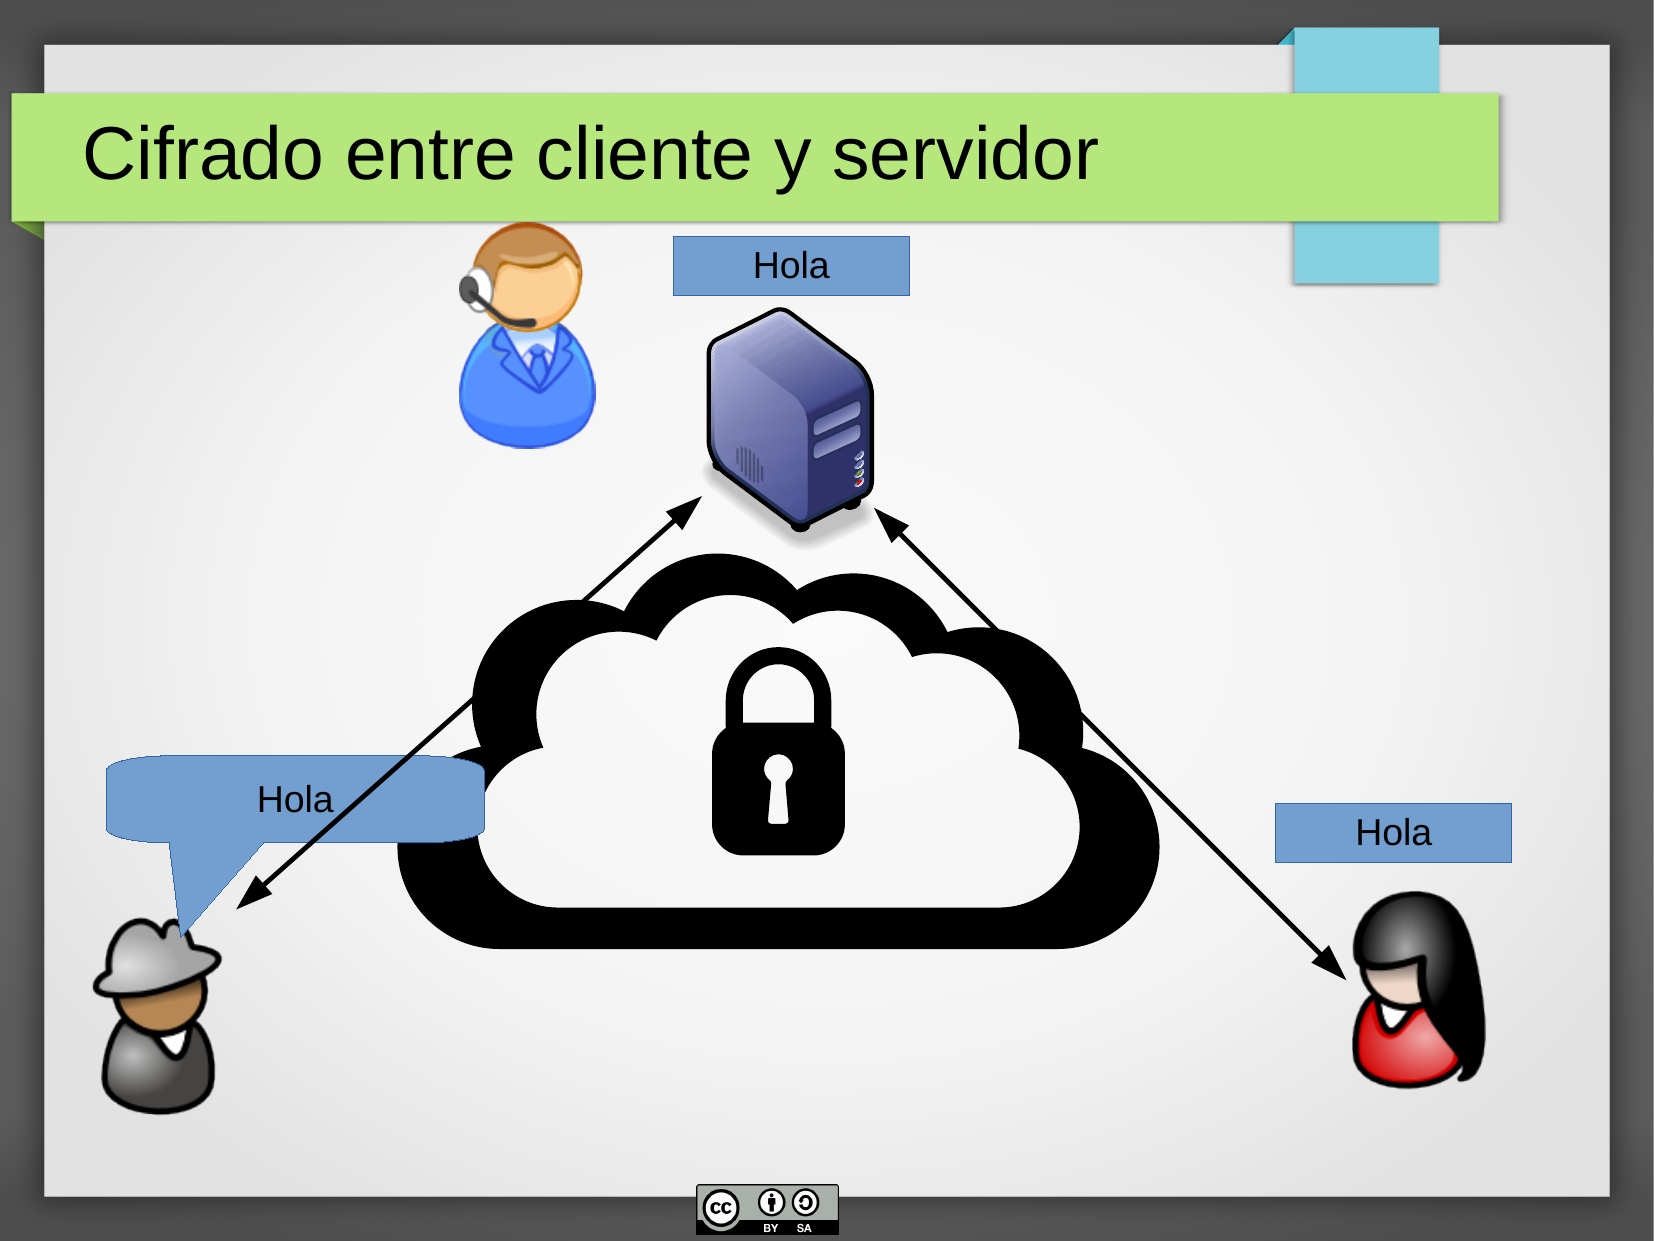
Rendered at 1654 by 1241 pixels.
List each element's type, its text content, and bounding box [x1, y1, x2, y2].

text_box Hola [106, 755, 405, 938]
text_box Hola [316, 755, 485, 843]
text_box Hola [1275, 803, 1512, 863]
text_box Hola [673, 236, 910, 296]
picture [0, 0, 1654, 1241]
title Cifrado entre cliente y servidor [82, 94, 1264, 213]
